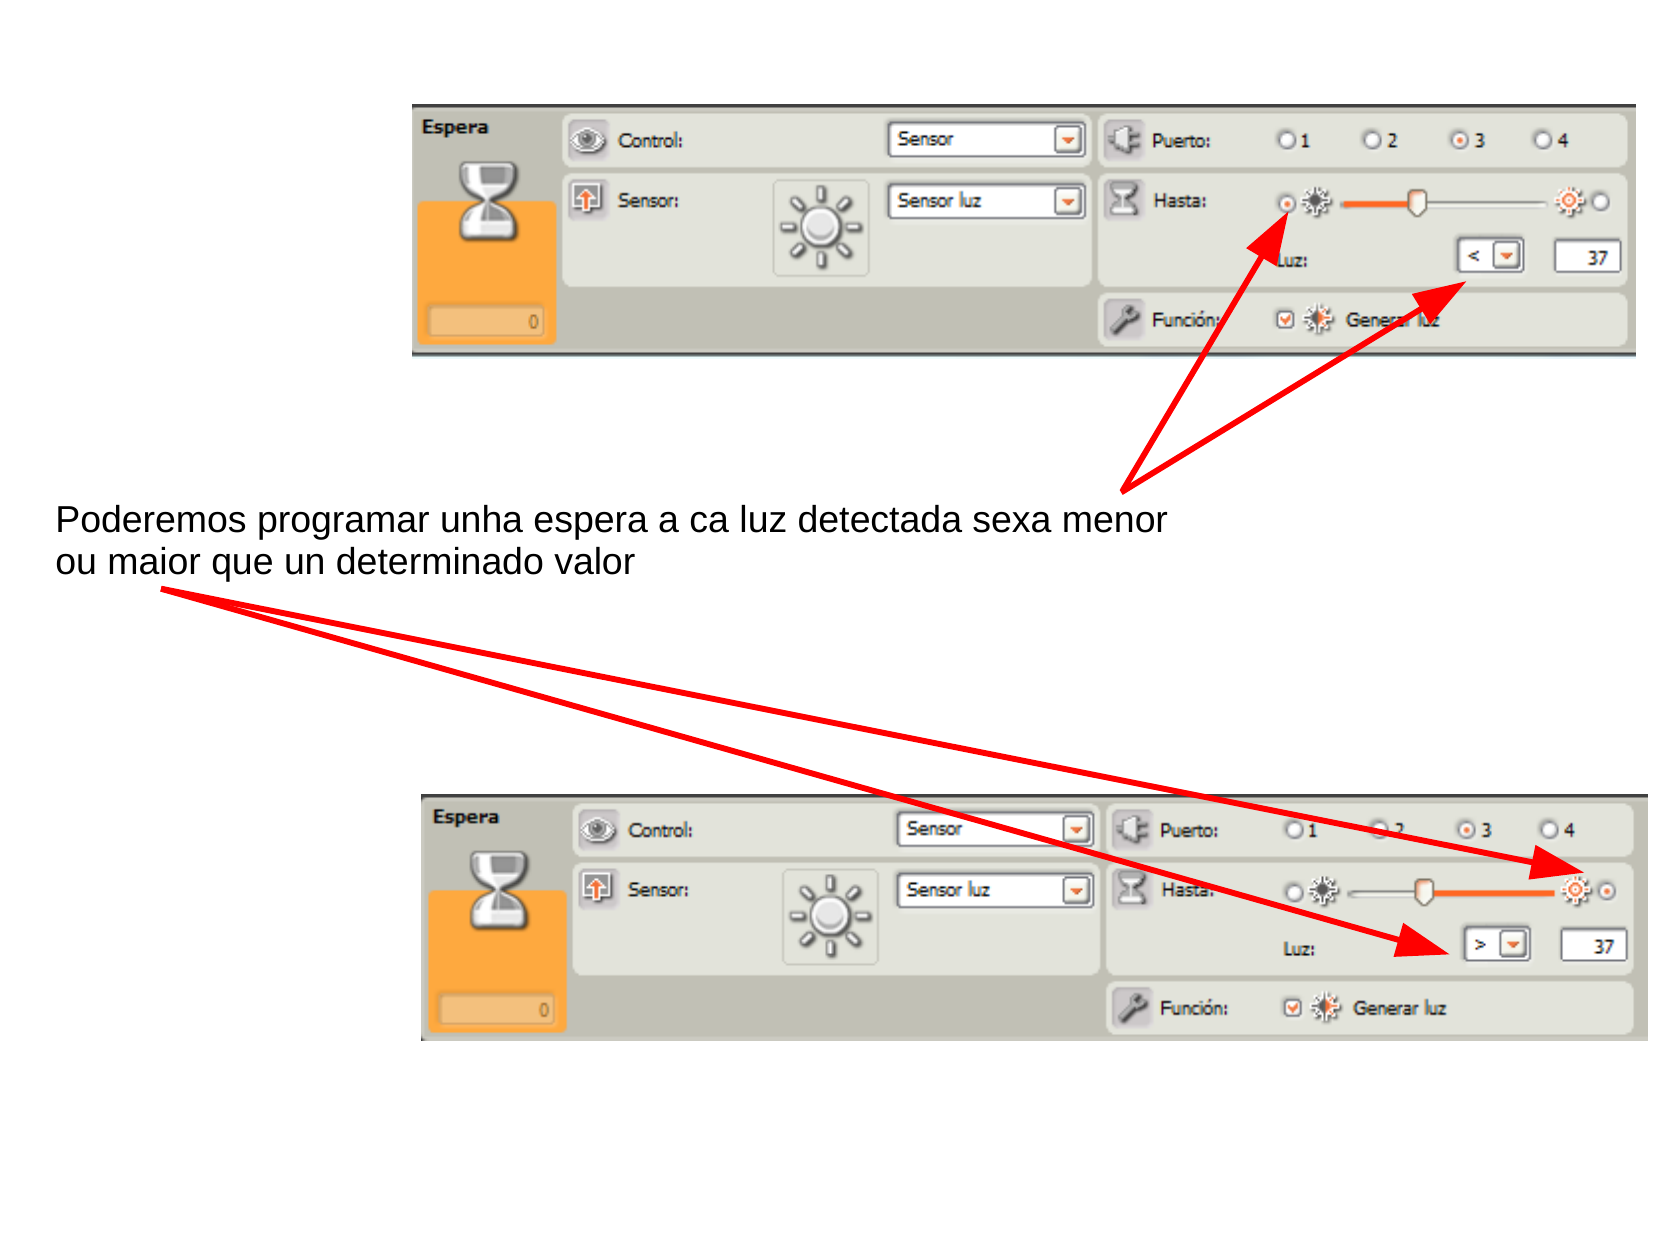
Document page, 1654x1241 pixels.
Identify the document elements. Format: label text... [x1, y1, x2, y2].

picture [421, 794, 1648, 1041]
text_box Poderemos programar unha espera a ca luz detectada sexa menor ou maior que un determinado valor [40, 490, 1221, 589]
picture [412, 104, 1636, 359]
